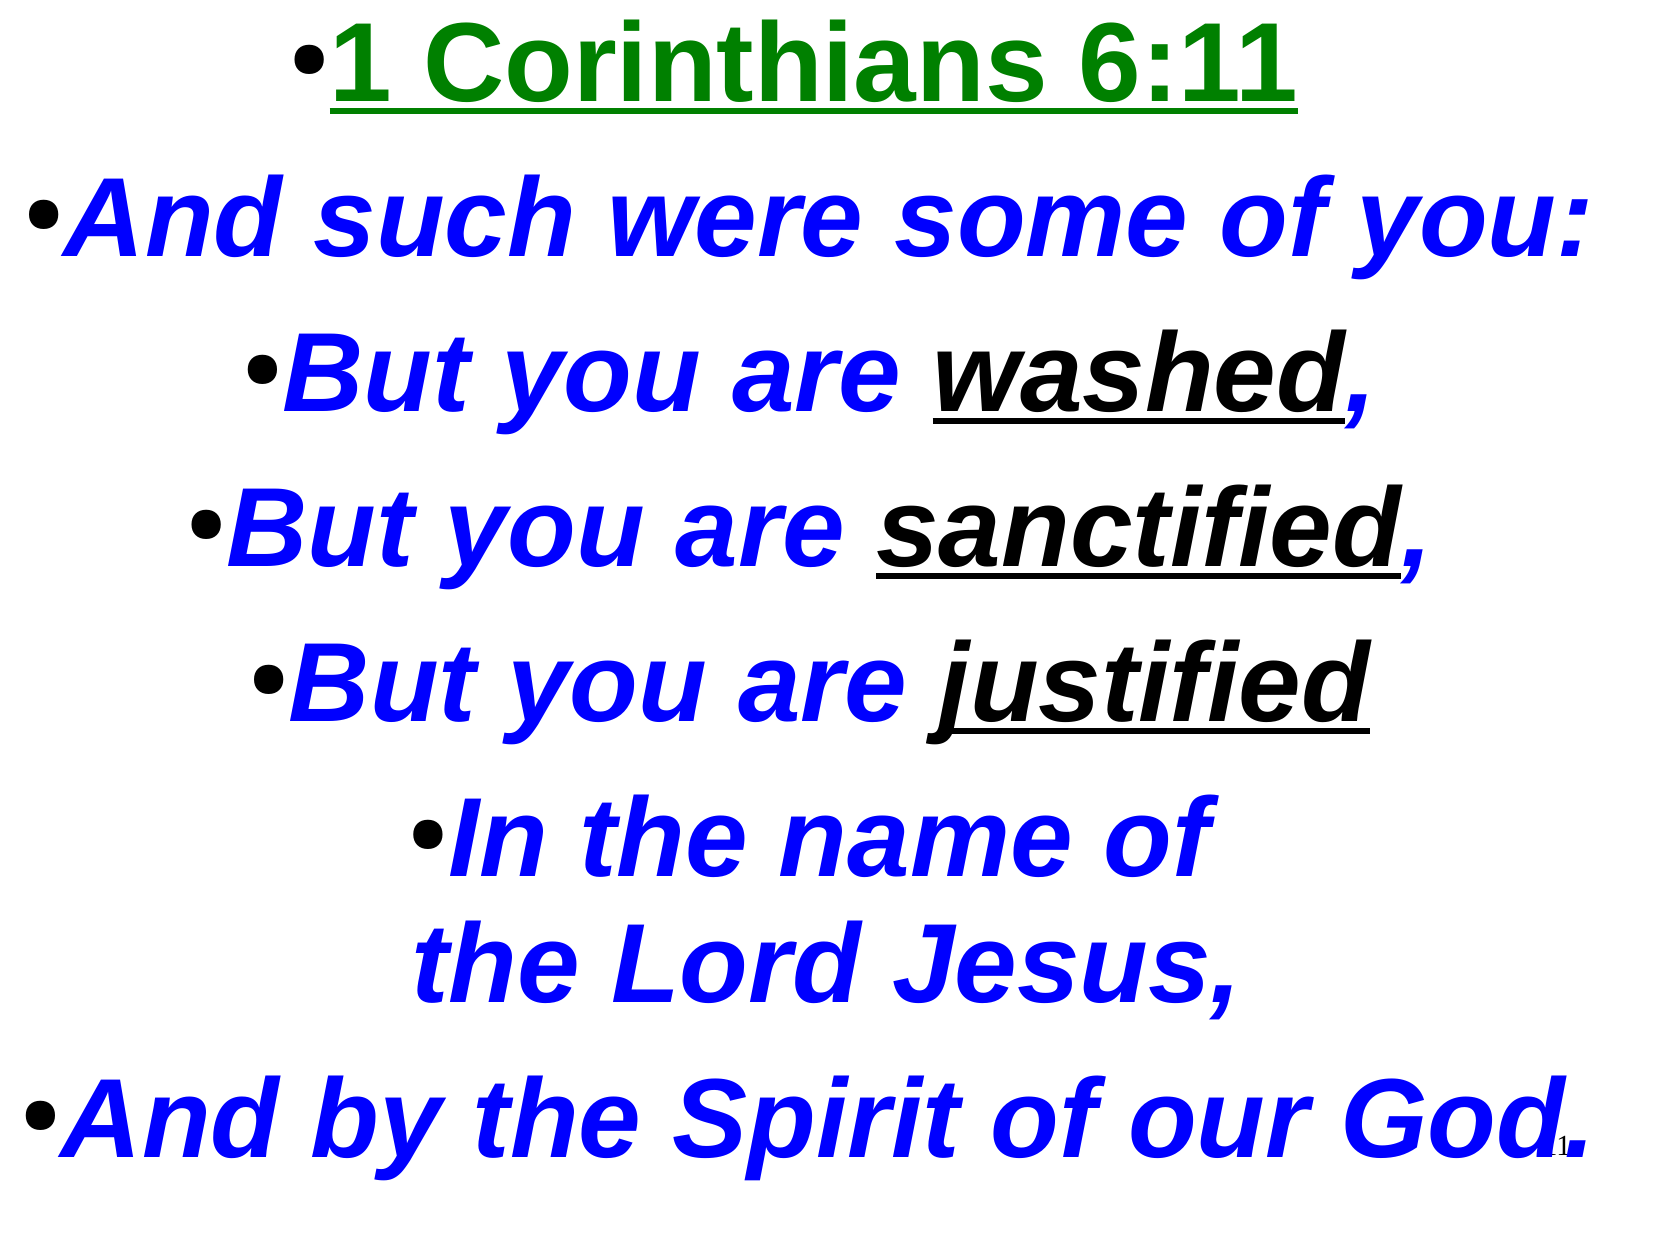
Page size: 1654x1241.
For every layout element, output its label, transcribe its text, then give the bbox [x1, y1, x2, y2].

list 1 Corinthians 6:11 And such were some of you: But you are washed, But you are sanctified, But you are justified In the name of the Lord Jesus, And by the Spirit of our God. [0, 0, 1651, 1238]
